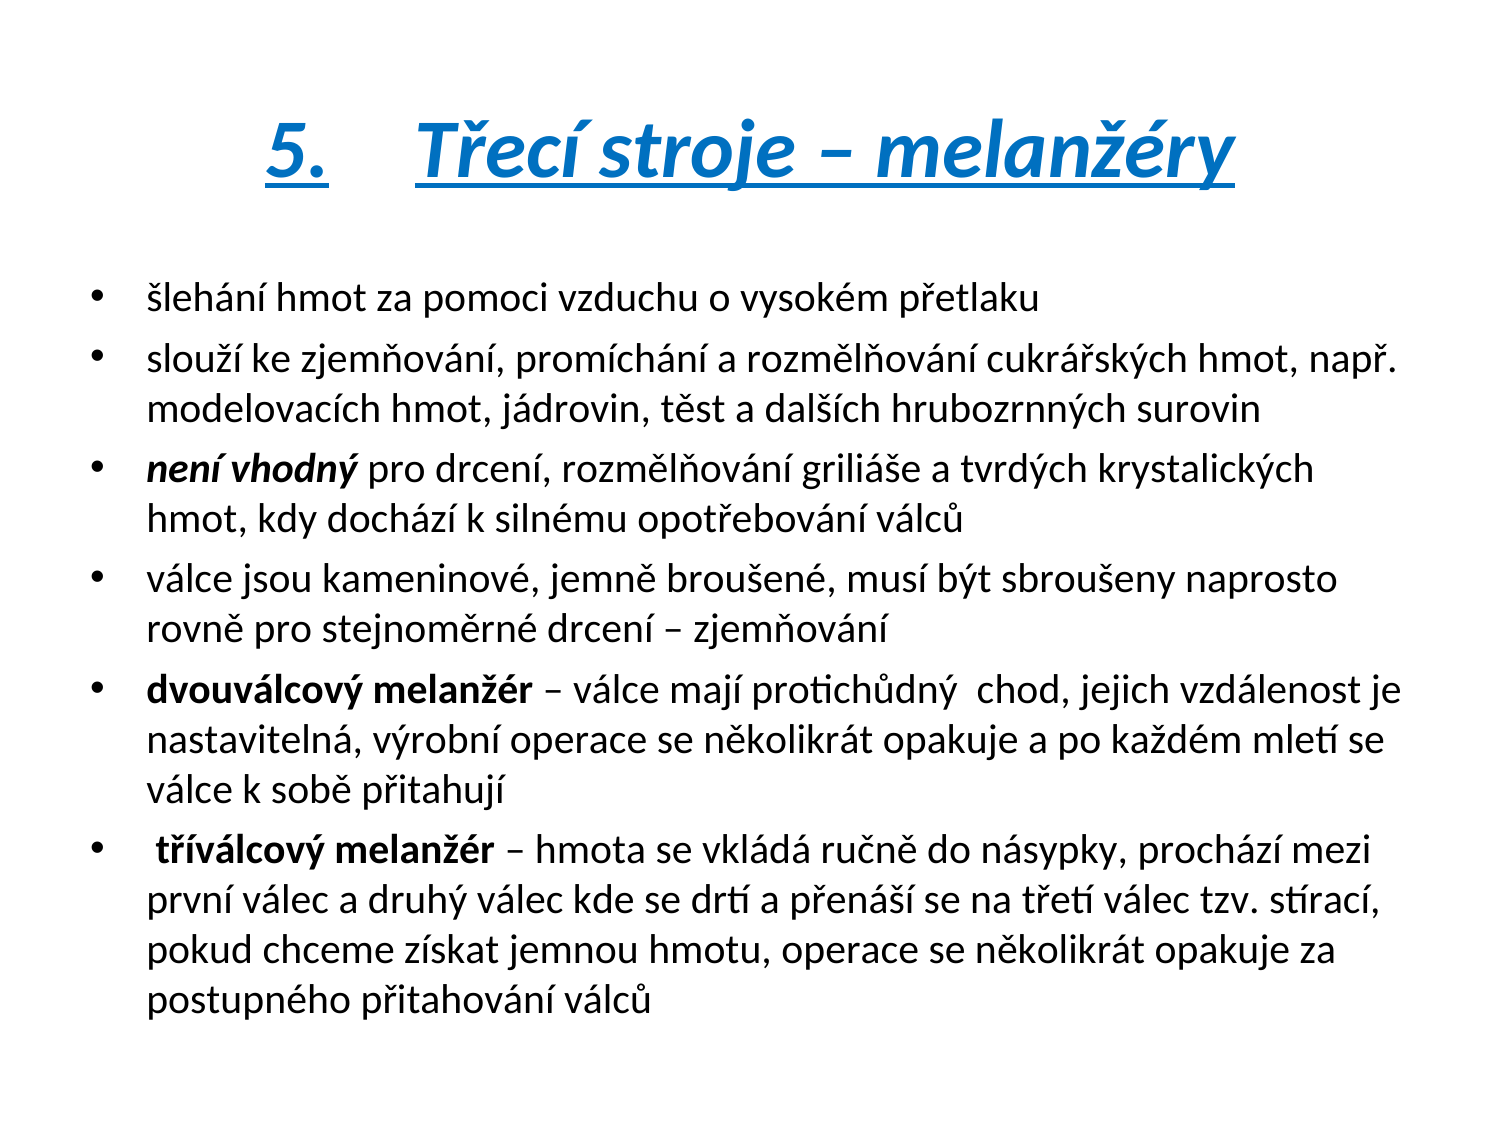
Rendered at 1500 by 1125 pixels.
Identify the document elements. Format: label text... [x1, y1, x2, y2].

title 5. Třecí stroje – melanžéry [75, 0, 1426, 262]
list šlehání hmot za pomoci vzduchu o vysokém přetlaku slouží ke zjemňování, promíchání a rozmělňování cukrářských hmot, např. modelovacích hmot, jádrovin, těst a dalších hrubozrnných surovin není vhodný pro drcení, rozmělňování griliáše a tvrdých krystalických hmot, kdy dochází k silnému opotřebování válců válce jsou kameninové, jemně broušené, musí být sbroušeny naprosto rovně pro stejnoměrné drcení – zjemňování dvouválcový melanžér – válce mají protichůdný chod, jejich vzdálenost je nastavitelná, výrobní operace se několikrát opakuje a po každém mletí se válce k sobě přitahují tříválcový melanžér – hmota se vkládá ručně do násypky, prochází mezi první válec a druhý válec kde se drtí a přenáší se na třetí válec tzv. stírací, pokud chceme získat jemnou hmotu, operace se několikrát opakuje za postupného přitahování válců [75, 262, 1426, 1091]
